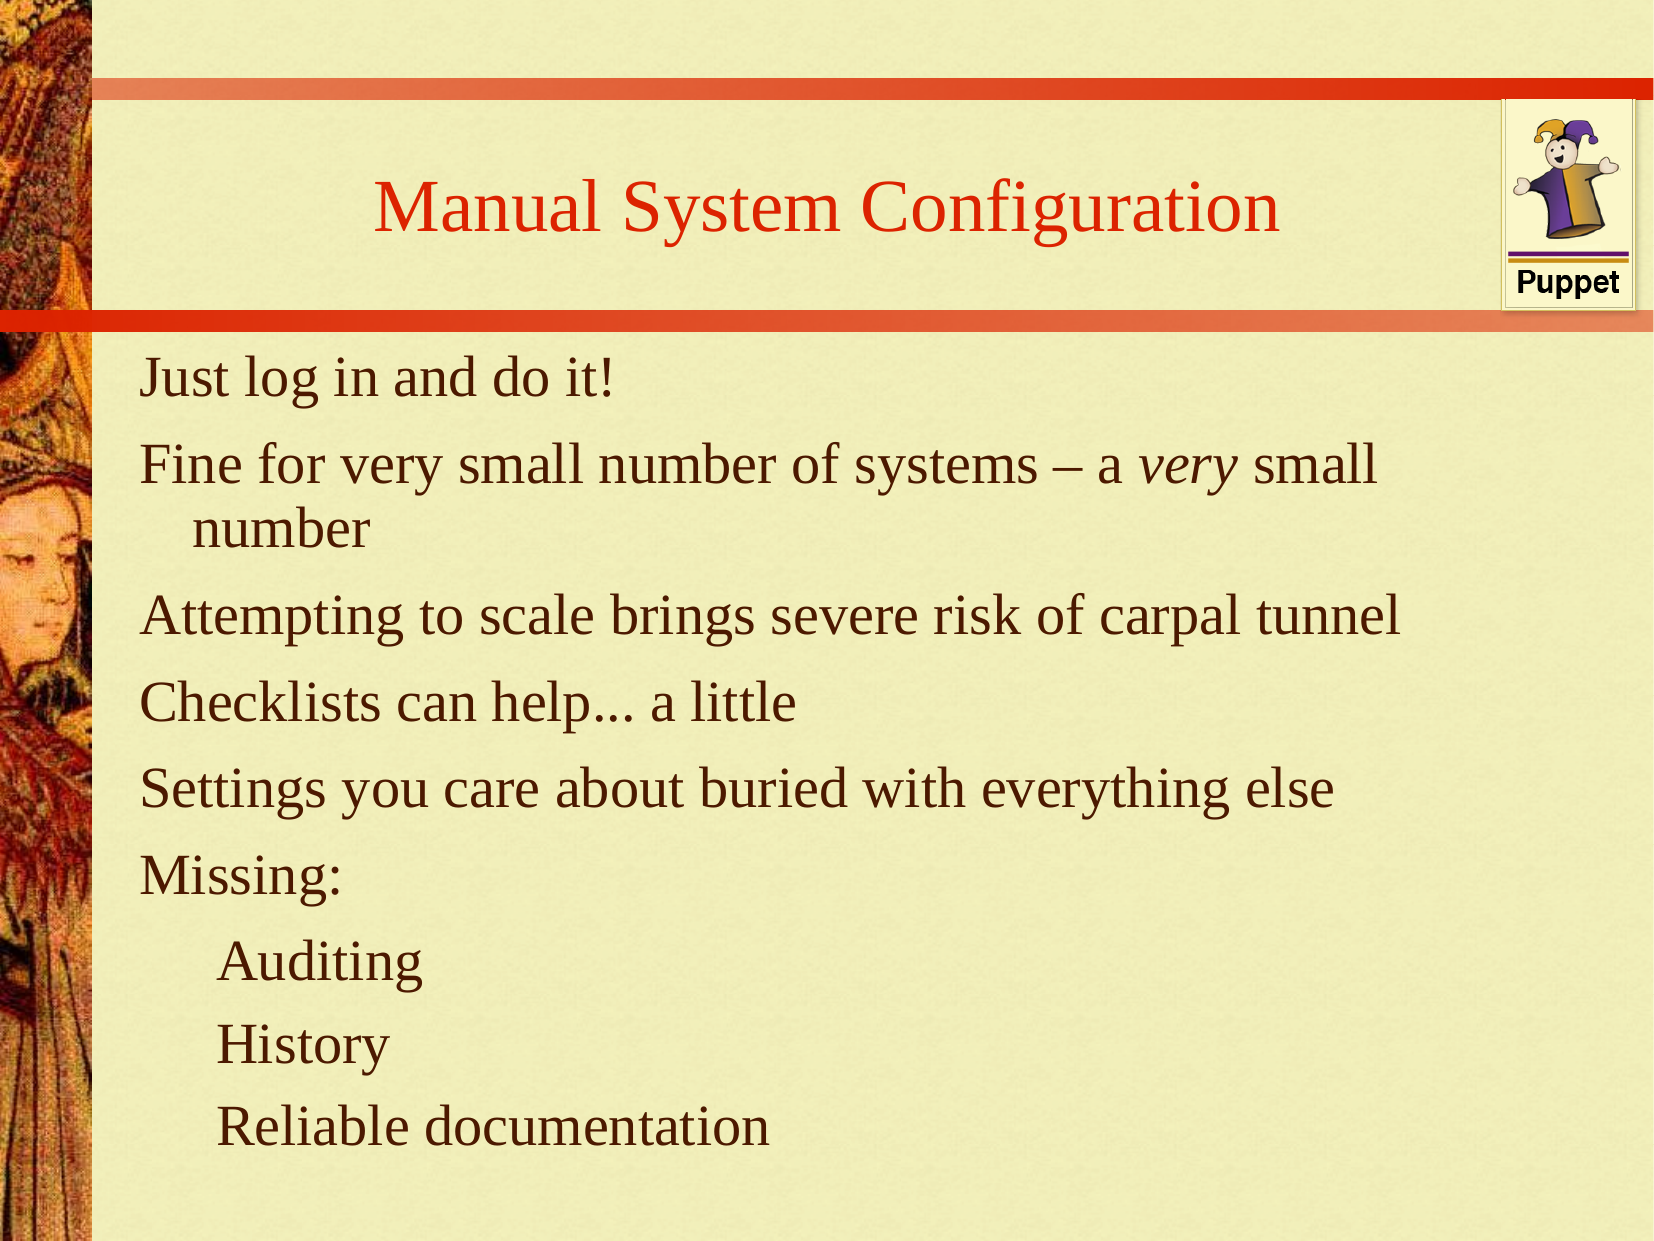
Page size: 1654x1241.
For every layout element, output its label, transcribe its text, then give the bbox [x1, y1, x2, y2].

title Manual System Configuration [373, 102, 1282, 311]
picture [0, 0, 1654, 1241]
list Just log in and do it! Fine for very small number of systems – a very small number Attempting to scale brings severe risk of carpal tunnel Checklists can help... a little Settings you care about buried with everything else Missing: Auditing History Reliable documentation [121, 344, 1534, 1168]
